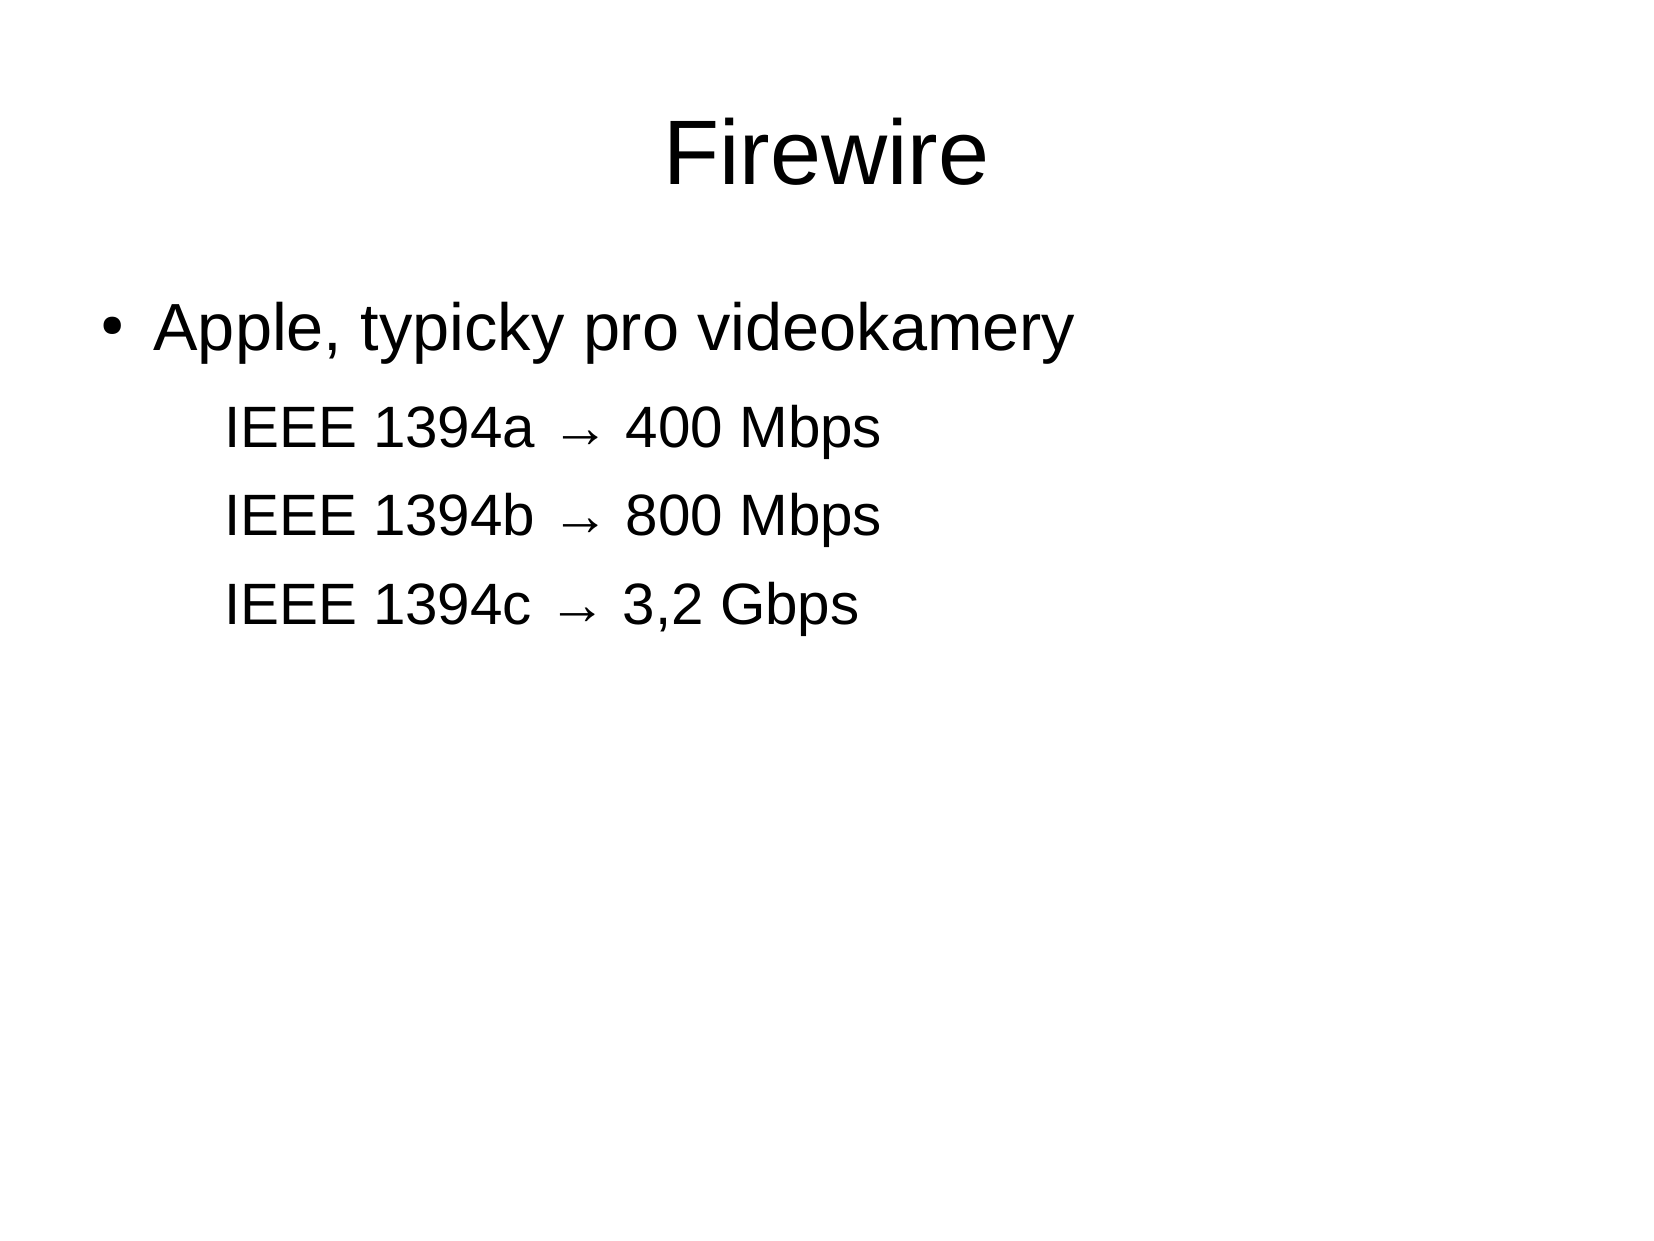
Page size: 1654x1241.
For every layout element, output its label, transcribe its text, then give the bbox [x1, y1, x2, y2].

title Firewire [82, 56, 1571, 250]
list Apple, typicky pro videokamery IEEE 1394a → 400 Mbps IEEE 1394b → 800 Mbps IEEE 1394c → 3,2 Gbps [82, 290, 1571, 1109]
